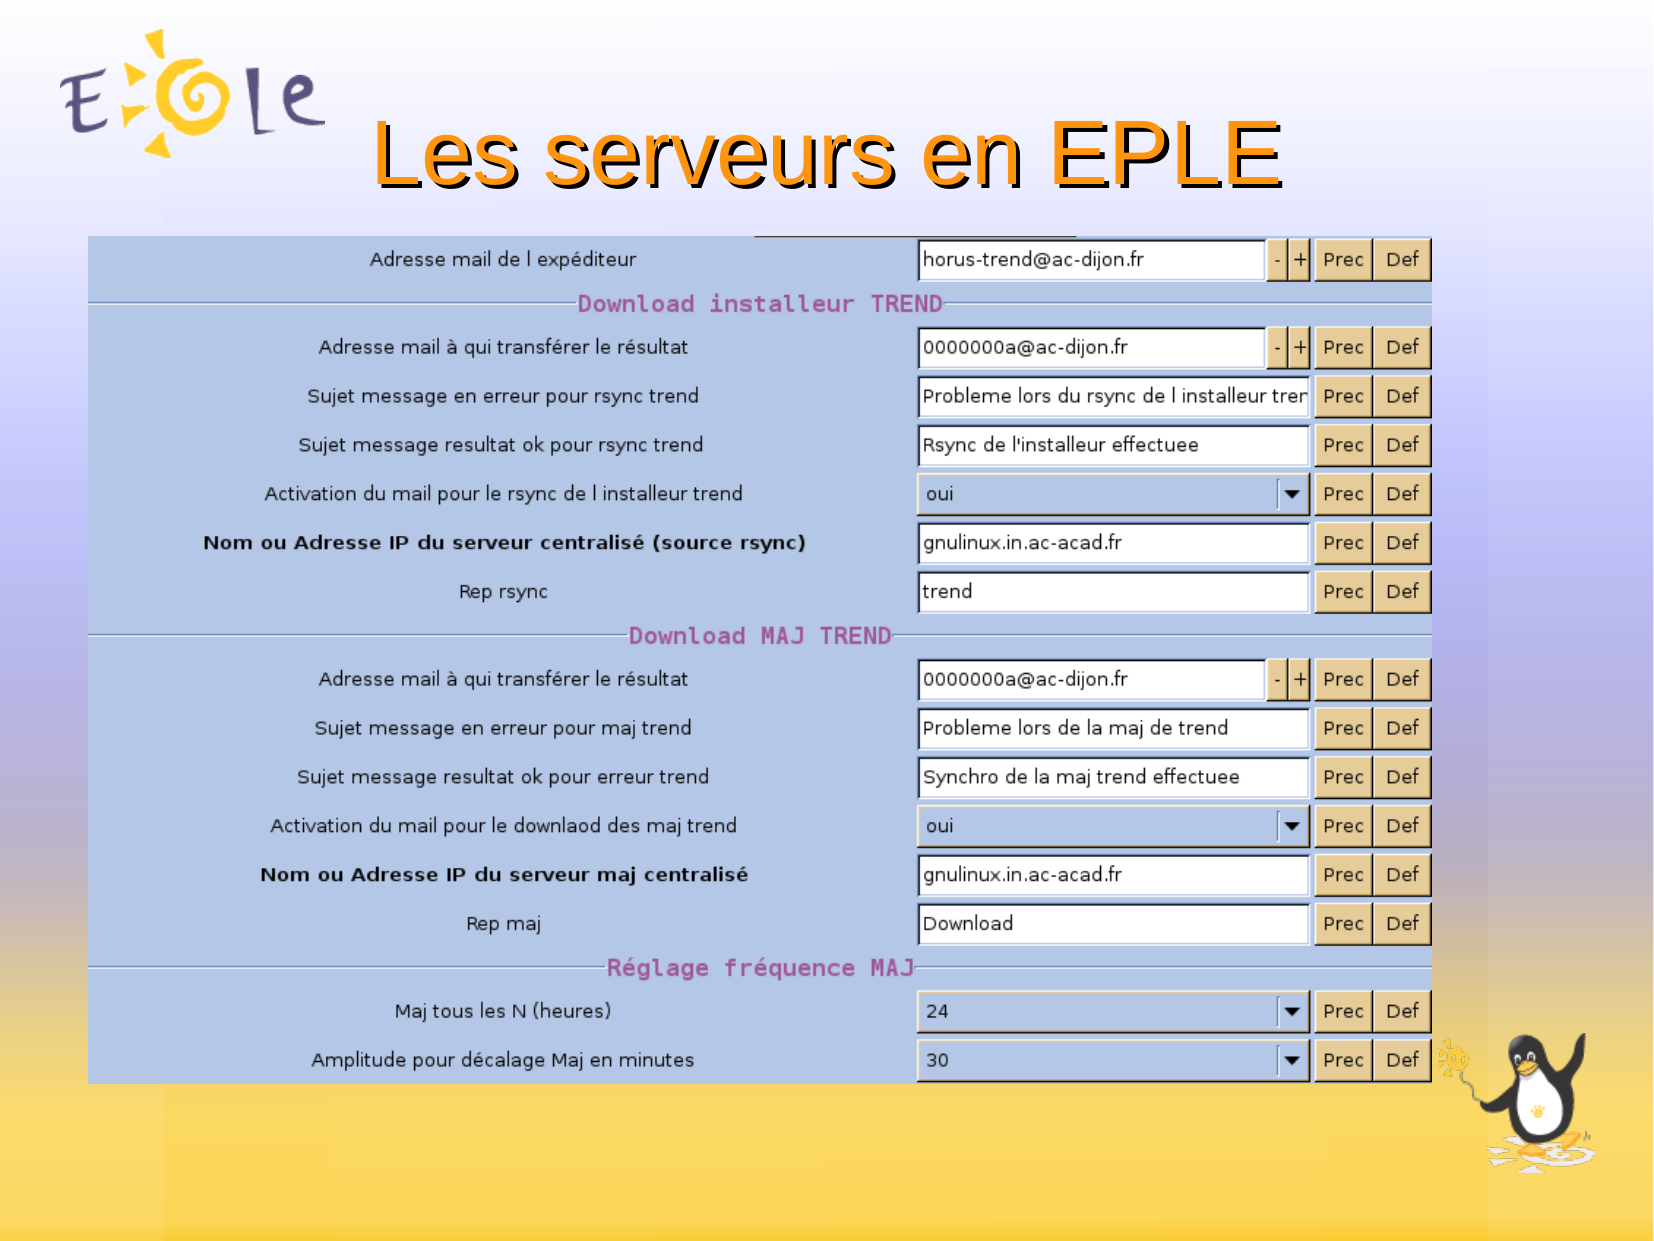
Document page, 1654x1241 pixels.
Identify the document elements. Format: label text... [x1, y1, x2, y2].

title Les serveurs en EPLE [82, 56, 1571, 250]
picture [0, 0, 1654, 1241]
